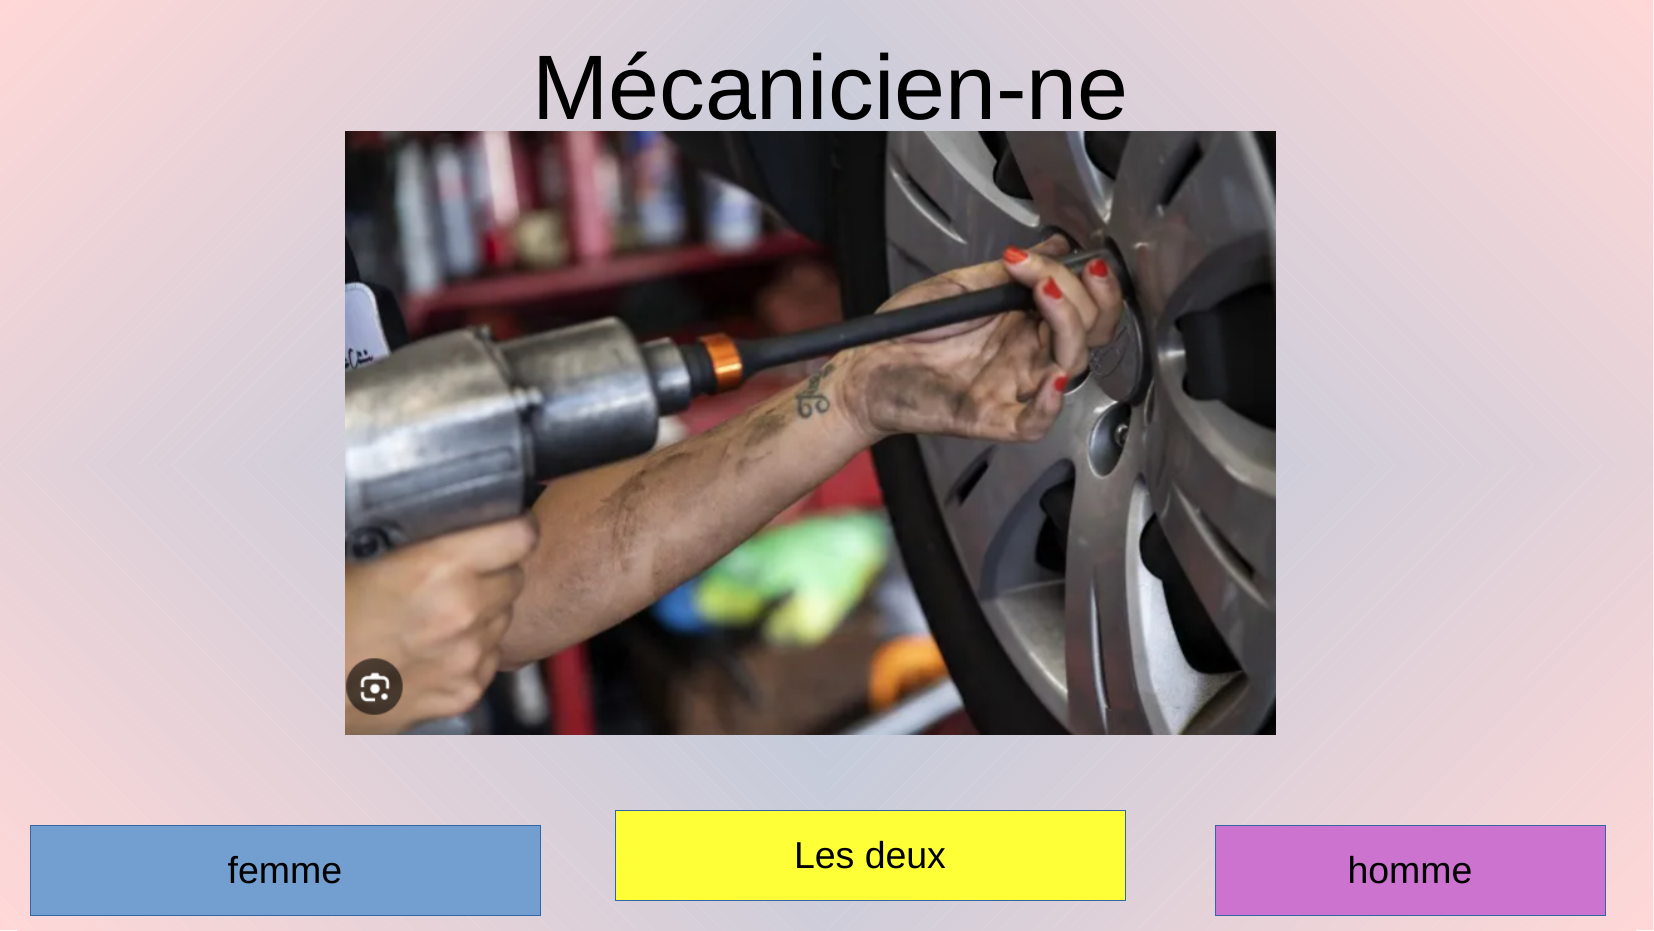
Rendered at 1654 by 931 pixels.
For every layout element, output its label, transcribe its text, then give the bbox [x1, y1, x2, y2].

picture [345, 131, 1276, 736]
text_box homme [1215, 825, 1606, 916]
title Mécanicien-ne [86, 9, 1576, 166]
text_box Les deux [615, 810, 1126, 901]
text_box femme [30, 825, 541, 916]
